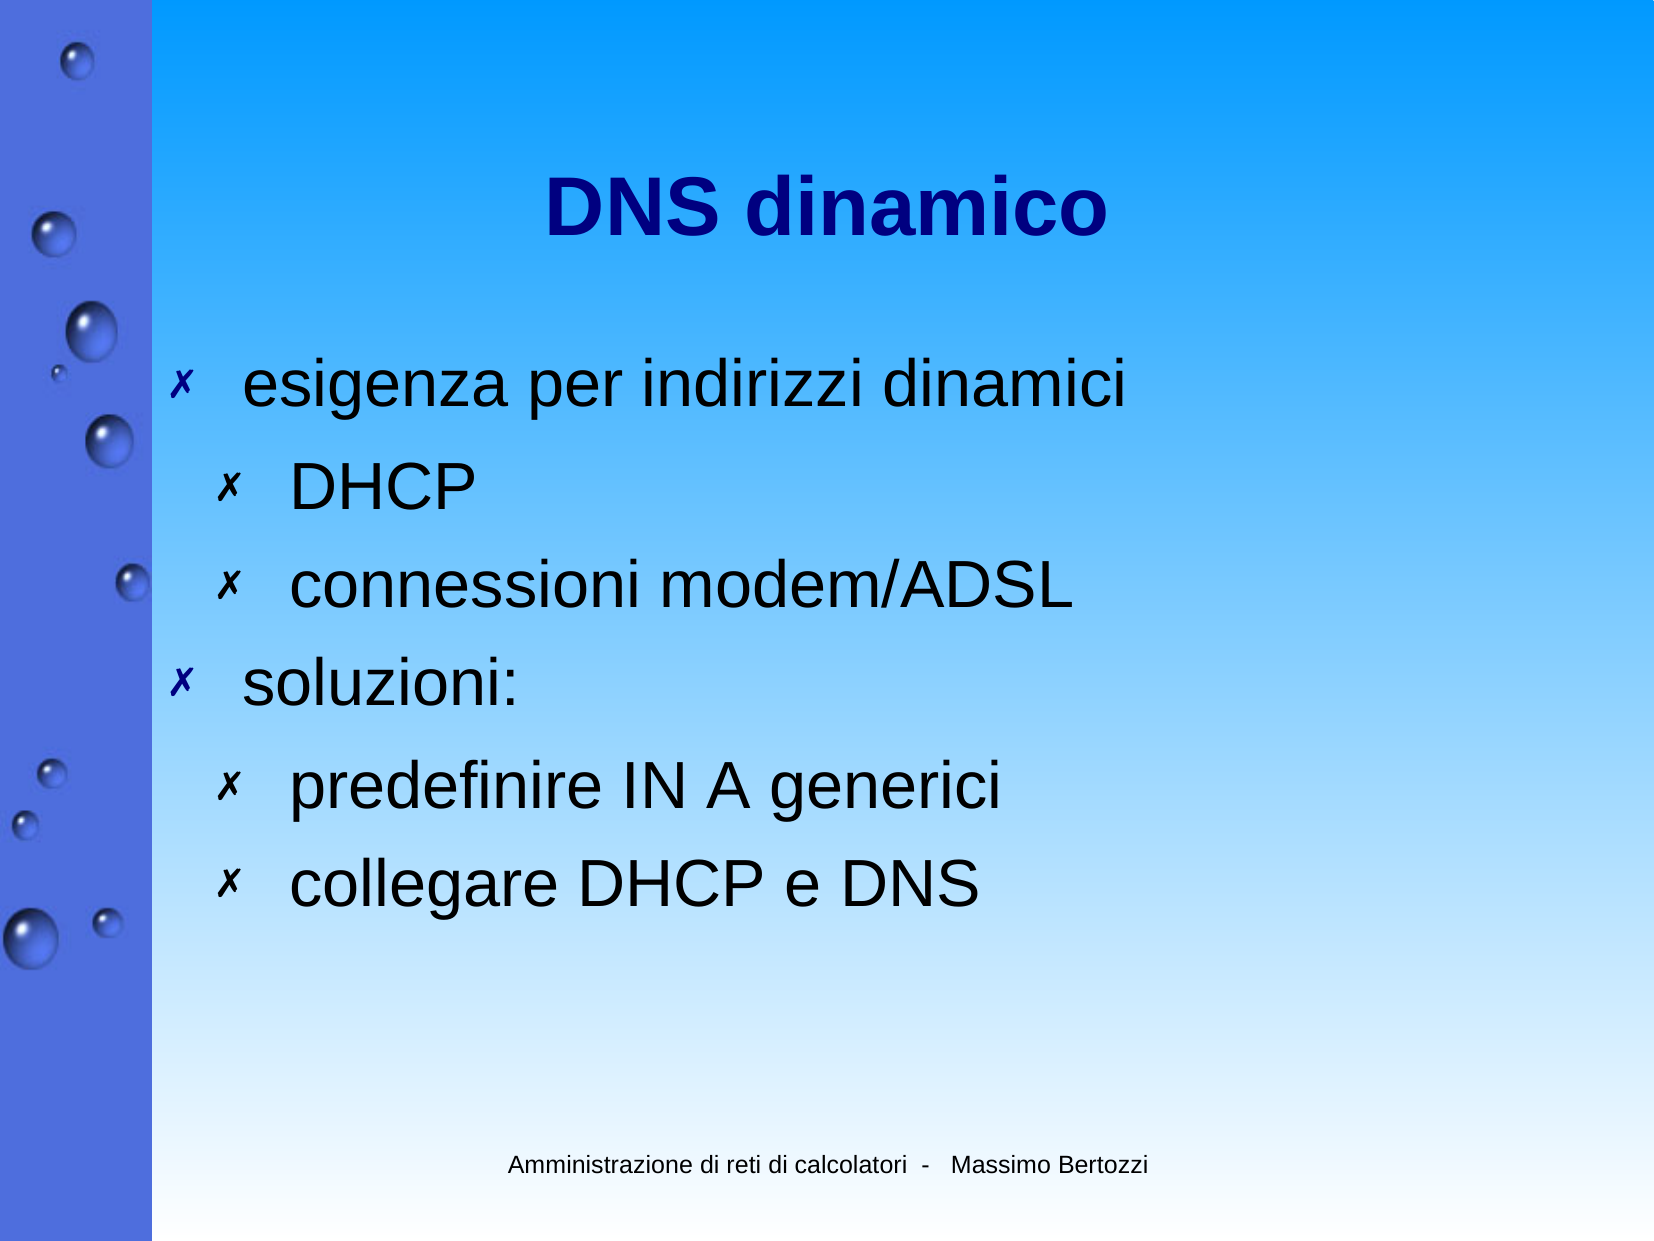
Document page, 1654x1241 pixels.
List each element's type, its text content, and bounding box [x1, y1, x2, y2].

picture [0, 0, 152, 1241]
list esigenza per indirizzi dinamici DHCP connessioni modem/ADSL soluzioni: predefinire IN A generici collegare DHCP e DNS [159, 346, 1572, 1128]
title DNS dinamico [121, 102, 1534, 311]
